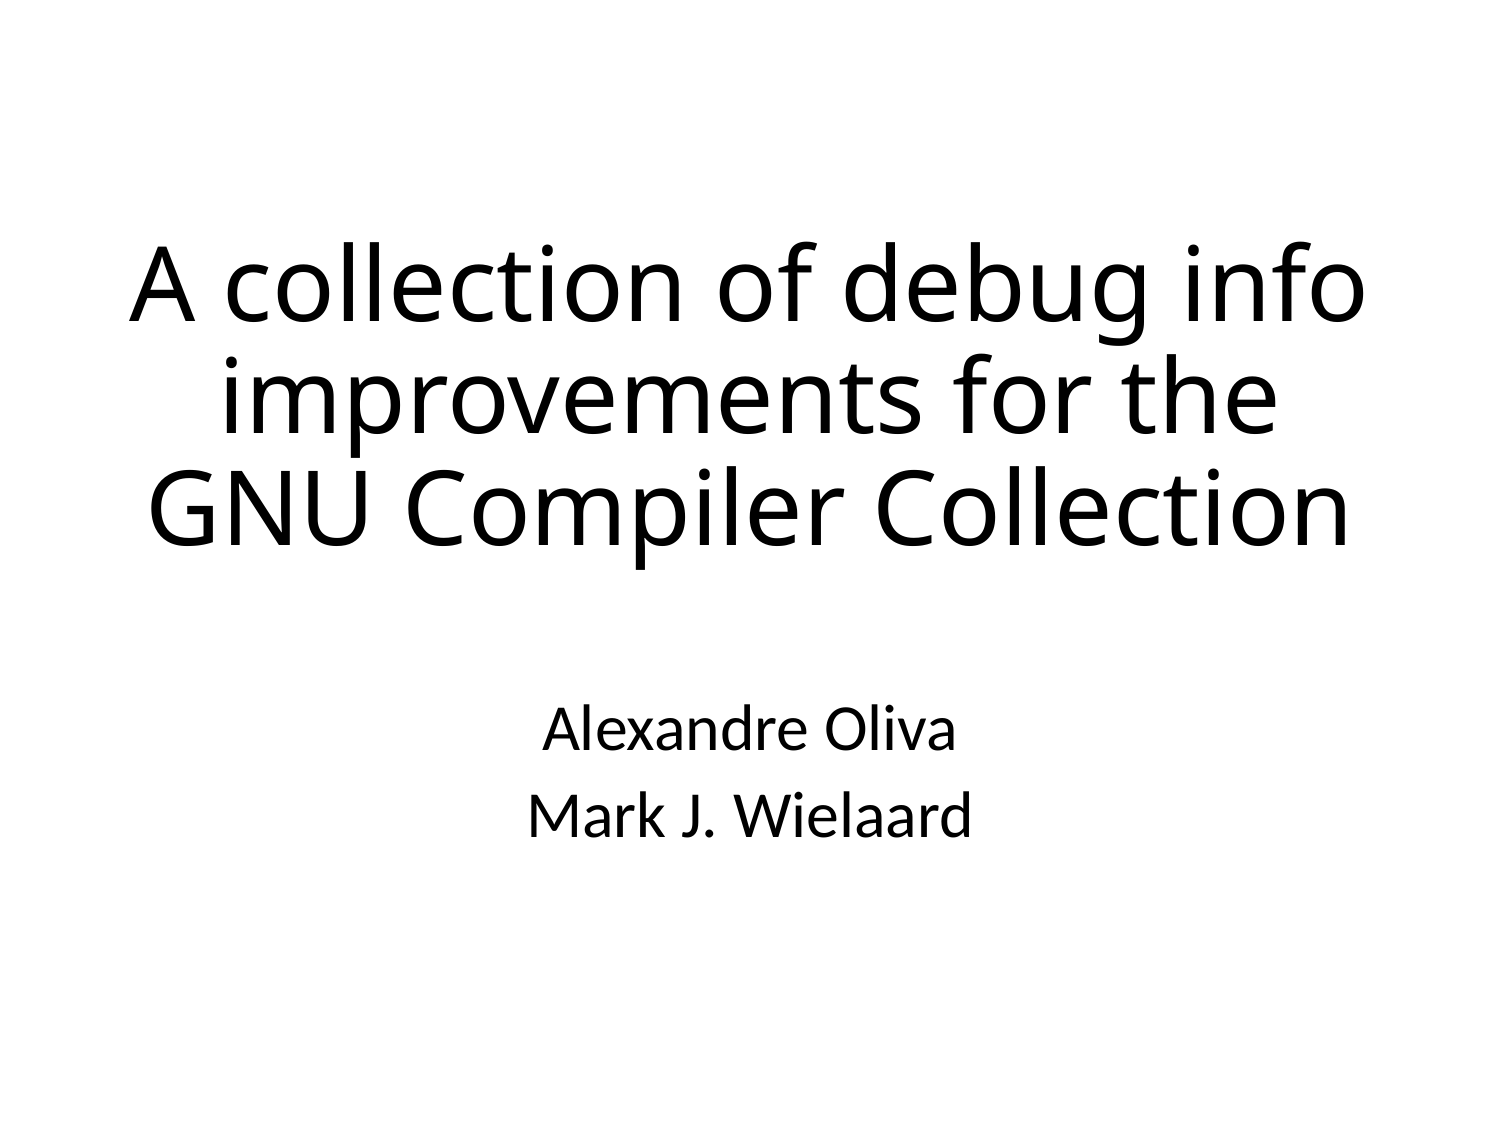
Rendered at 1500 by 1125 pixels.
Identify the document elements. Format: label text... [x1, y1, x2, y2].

title A collection of debug info improvements for the GNU Compiler Collection [112, 184, 1388, 576]
subtitle Alexandre Oliva Mark J. Wielaard [187, 590, 1313, 863]
